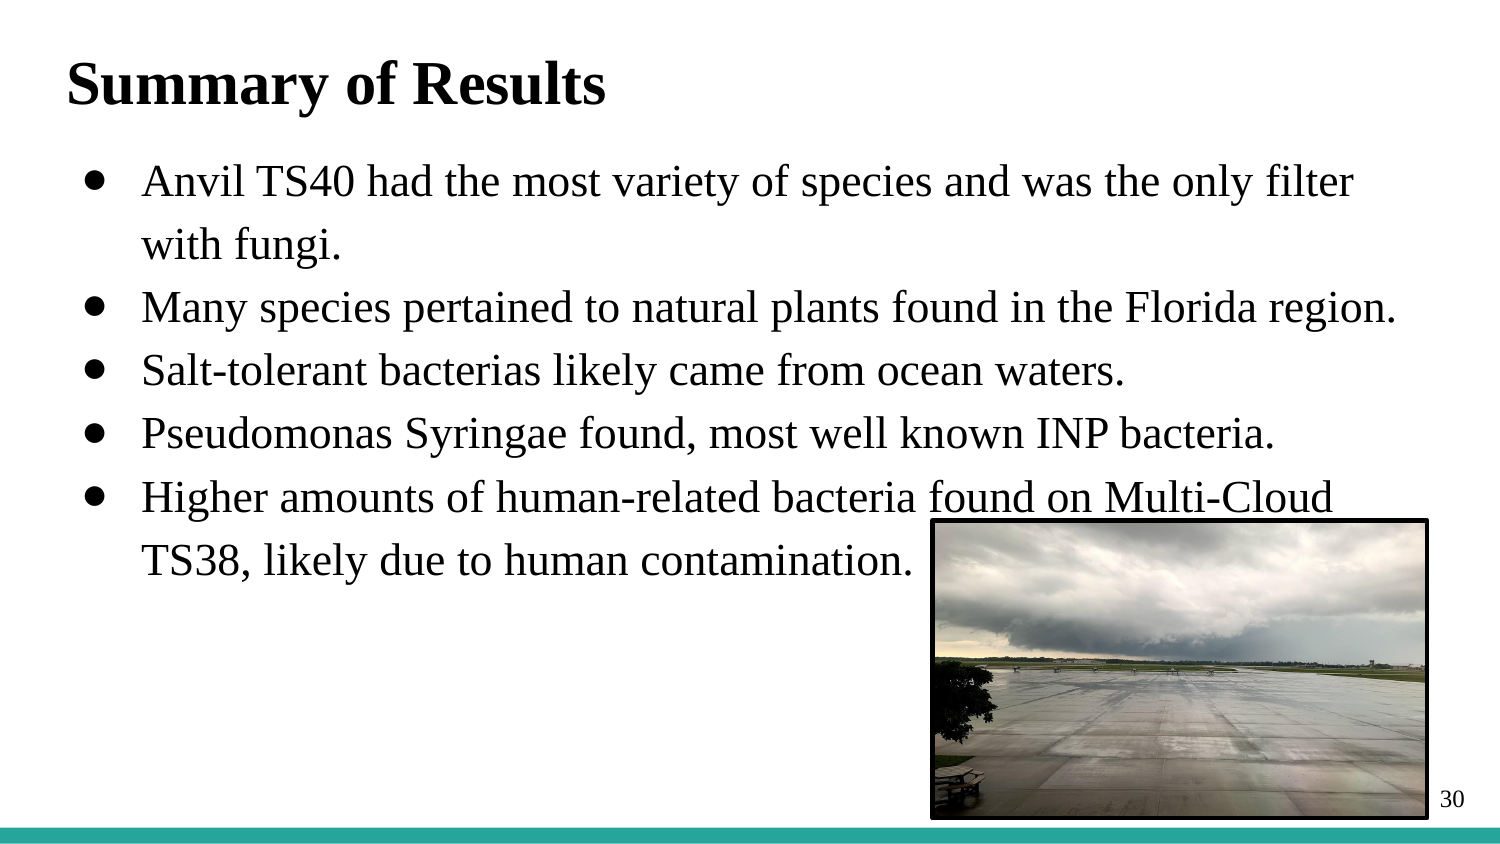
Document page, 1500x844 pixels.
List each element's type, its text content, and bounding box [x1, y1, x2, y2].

slide_number <number> [1389, 764, 1480, 830]
picture [934, 522, 1425, 816]
list Anvil TS40 had the most variety of species and was the only filter with fungi. Many species pertained to natural plants found in the Florida region. Salt-tolerant bacterias likely came from ocean waters. Pseudomonas Syringae found, most well known INP bacteria. Higher amounts of human-related bacteria found on Multi-Cloud TS38, likely due to human contamination. [51, 127, 1449, 685]
title Summary of Results [51, 26, 1449, 127]
